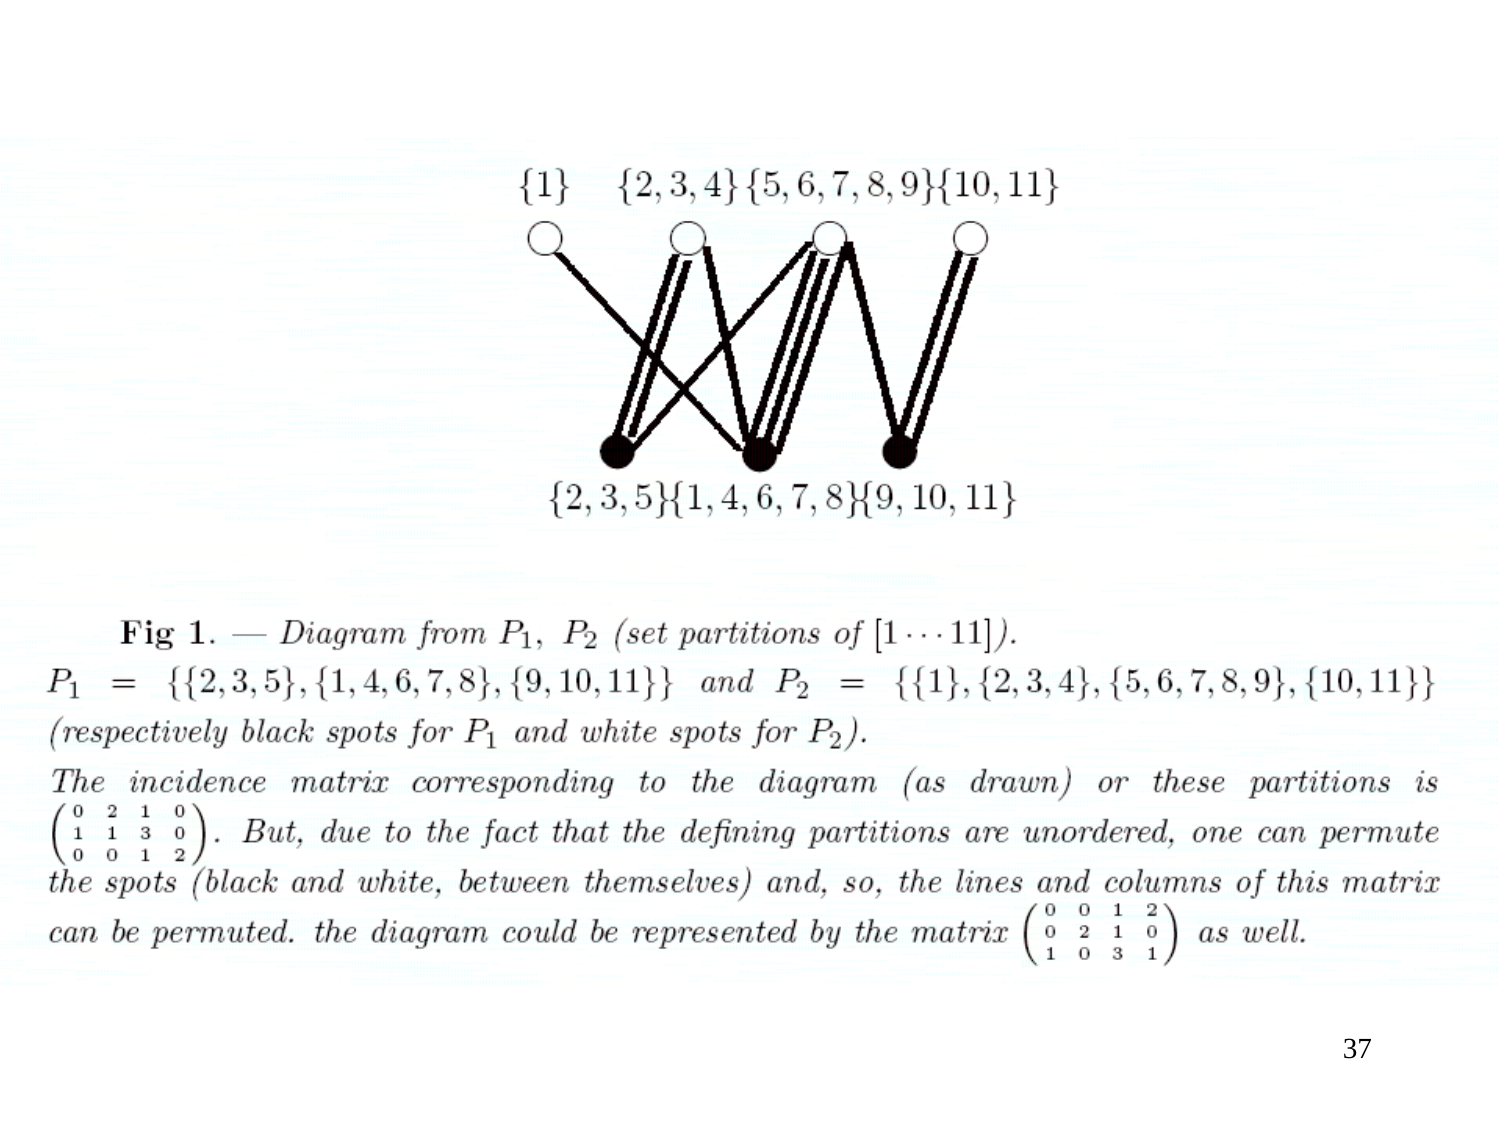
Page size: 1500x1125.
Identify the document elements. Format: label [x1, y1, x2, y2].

picture [1, 137, 1498, 985]
